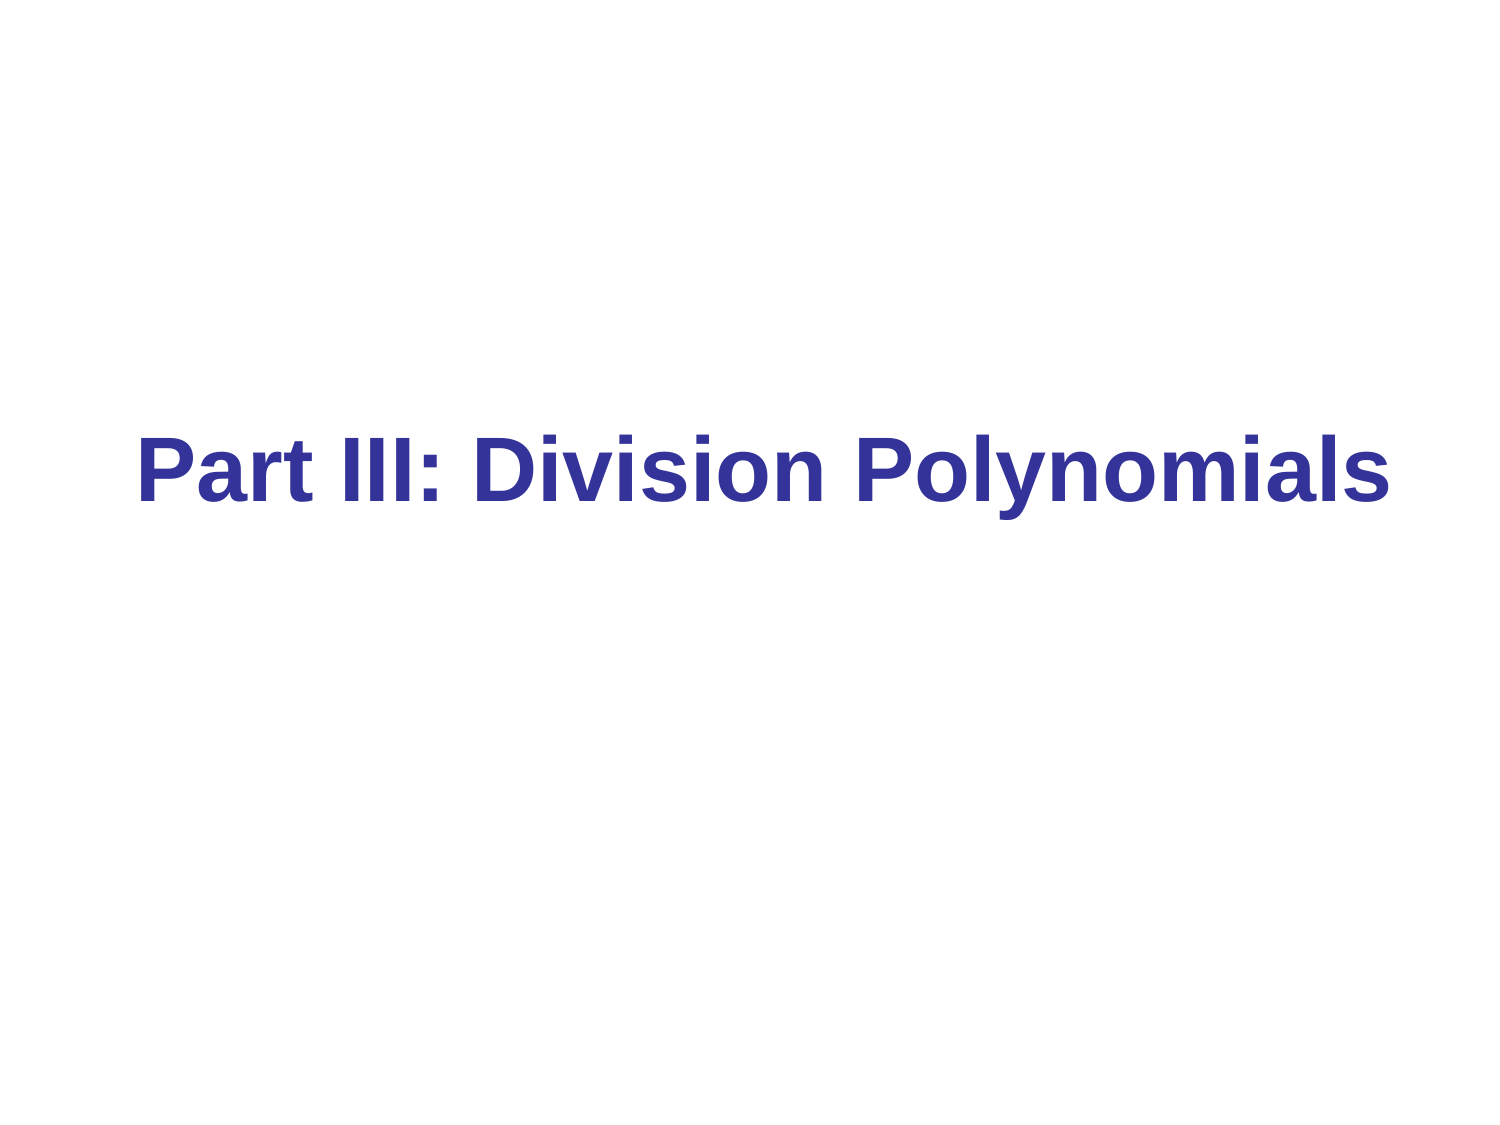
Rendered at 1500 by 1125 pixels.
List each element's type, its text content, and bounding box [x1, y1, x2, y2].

title Part III: Division Polynomials [112, 349, 1418, 591]
